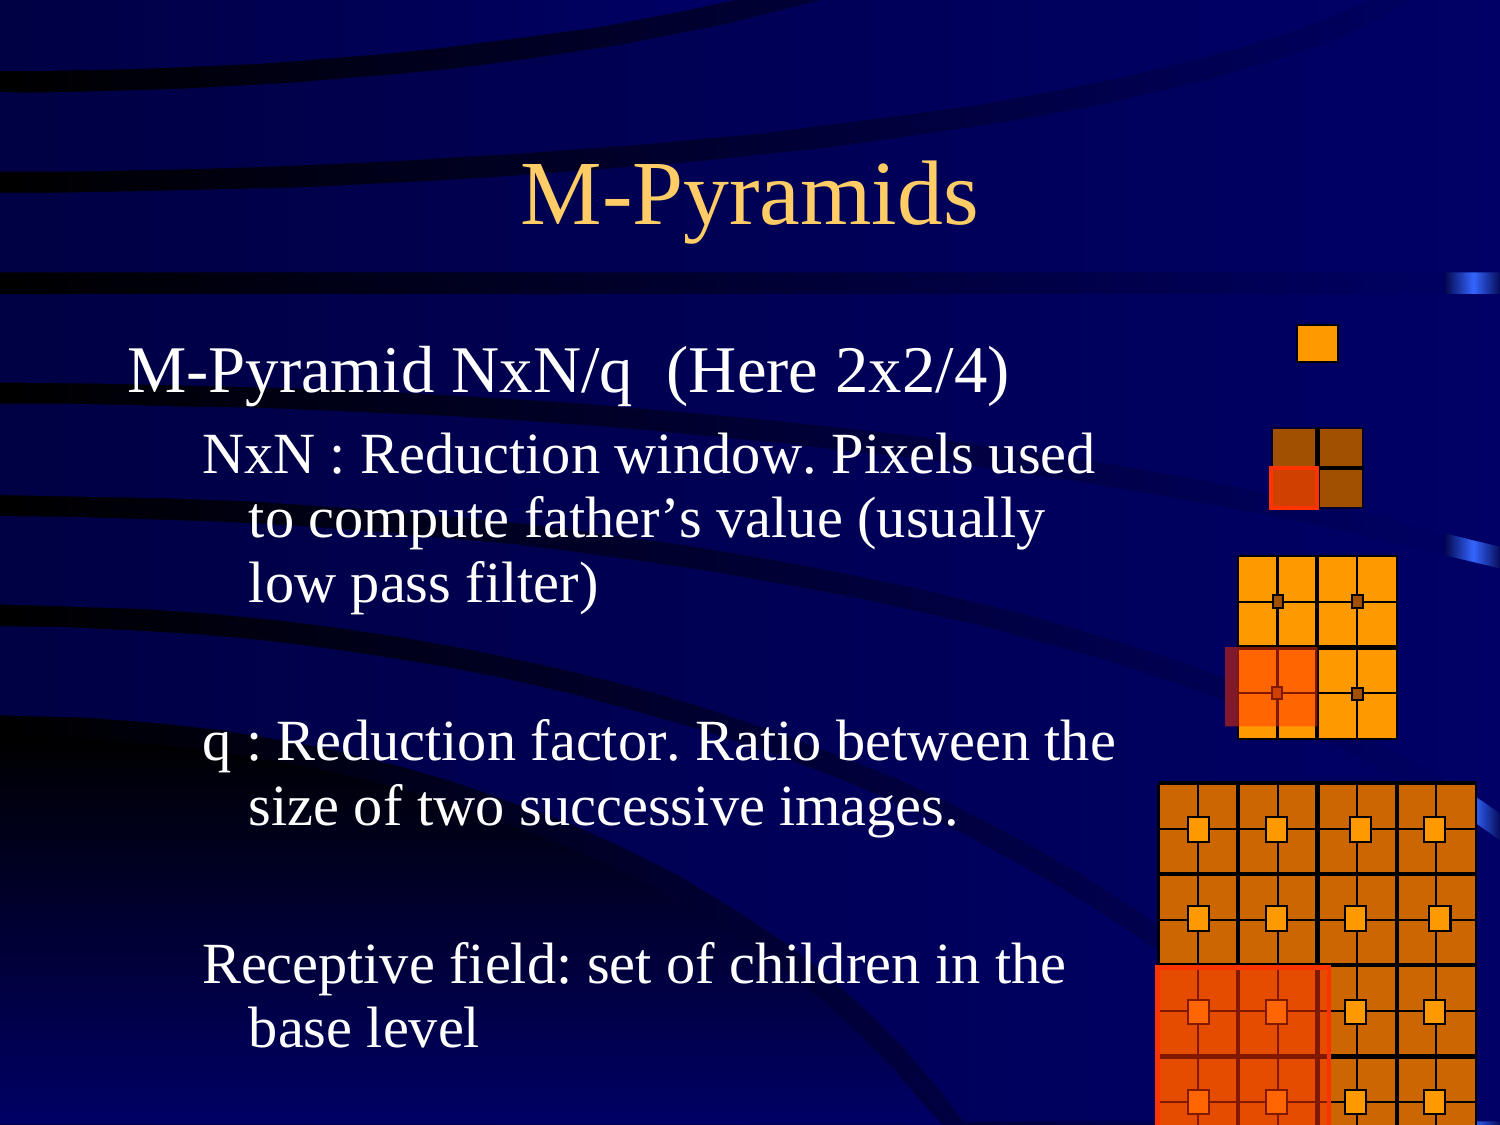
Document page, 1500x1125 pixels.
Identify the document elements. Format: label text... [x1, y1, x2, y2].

text_box [1320, 785, 1395, 872]
text_box [1157, 967, 1395, 1125]
text_box [1240, 876, 1315, 963]
text_box [1271, 467, 1318, 508]
text_box [1319, 557, 1396, 645]
text_box [1225, 647, 1318, 738]
text_box [1160, 785, 1236, 872]
text_box [1296, 324, 1339, 363]
text_box [1160, 876, 1236, 963]
text_box [1319, 650, 1396, 738]
text_box [1320, 876, 1395, 963]
text_box [1320, 428, 1364, 508]
text_box [1399, 876, 1475, 963]
text_box [1240, 785, 1315, 872]
text_box [1271, 428, 1315, 466]
title M-Pyramids [112, 99, 1388, 288]
text_box [1399, 785, 1475, 872]
list M-Pyramid NxN/q (Here 2x2/4) NxN : Reduction window. Pixels used to compute father’s value (usually low pass filter) q : Reduction factor. Ratio between the size of two successive images. Receptive field: set of children in the base level [112, 324, 1136, 1123]
text_box [1399, 967, 1475, 1054]
text_box [1399, 1059, 1475, 1125]
text_box [1239, 557, 1315, 645]
